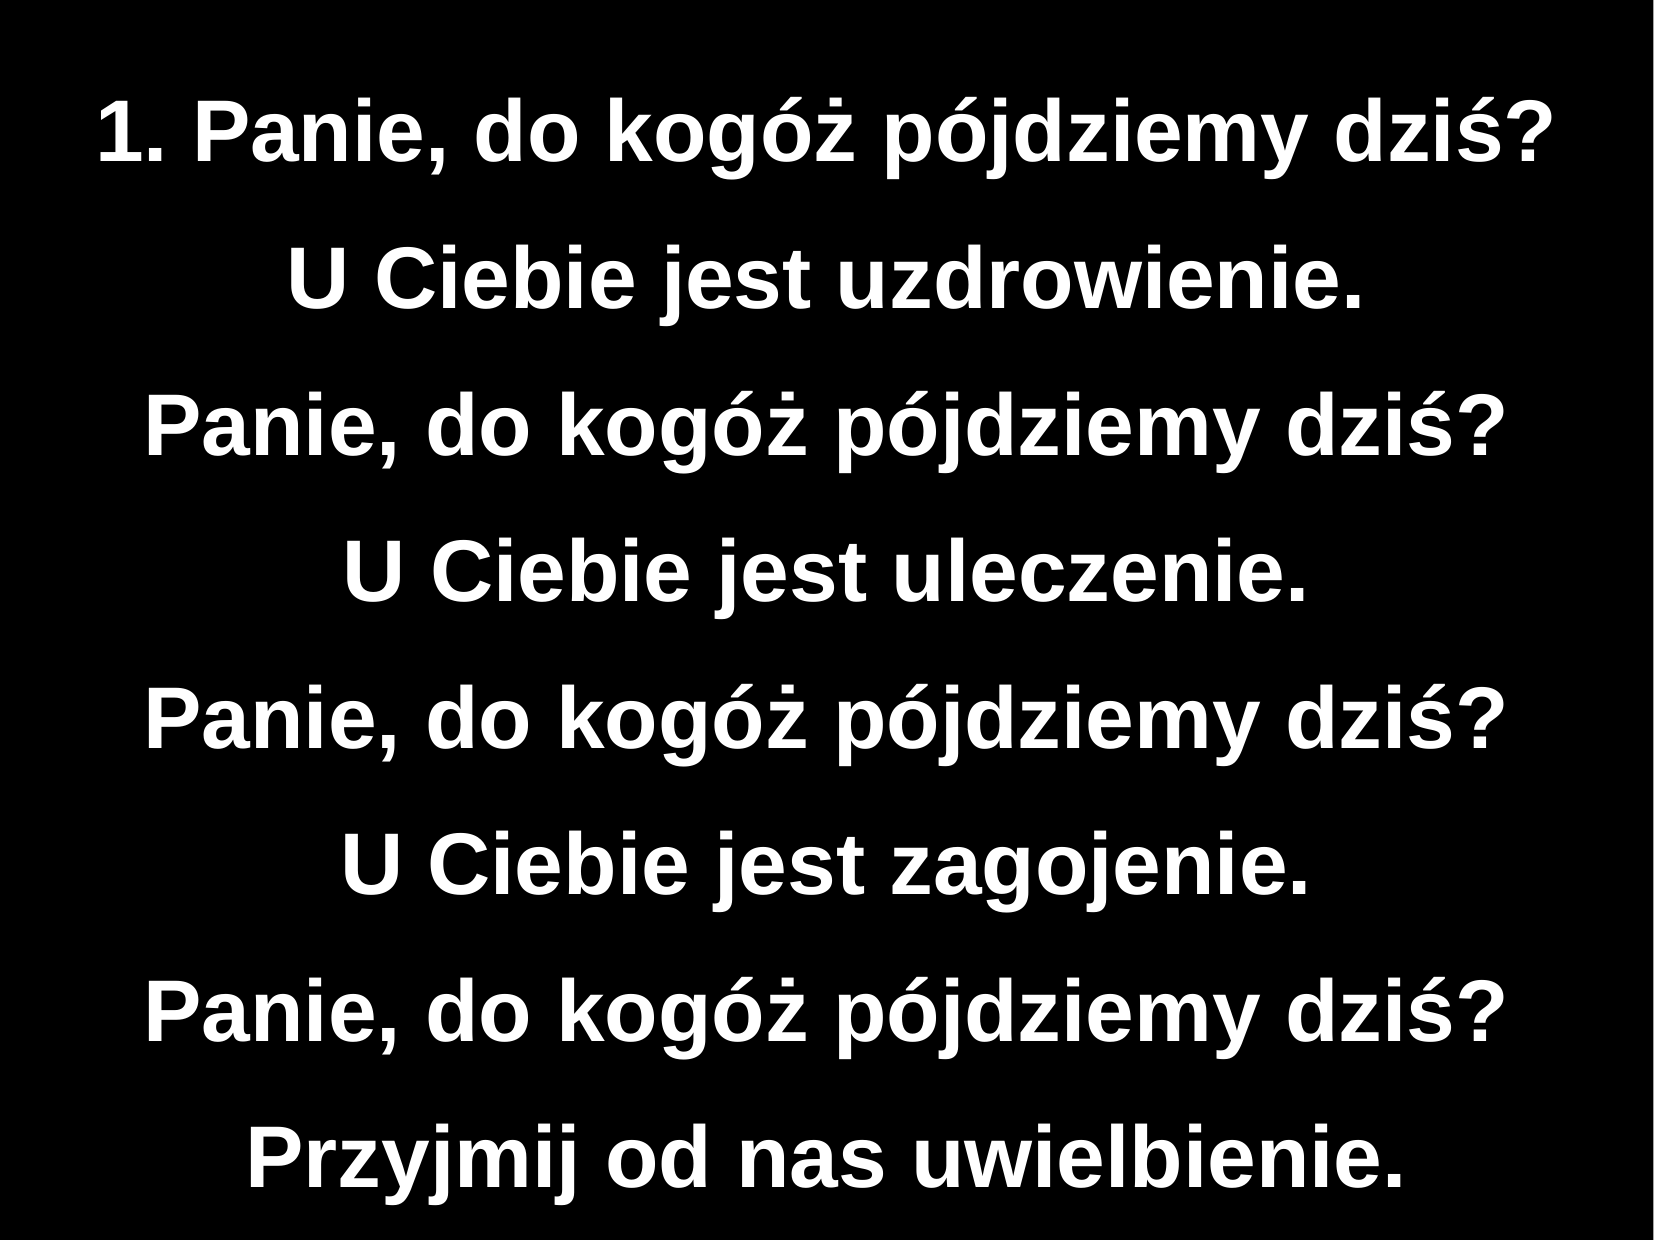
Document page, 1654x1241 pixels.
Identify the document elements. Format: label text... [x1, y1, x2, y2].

subtitle 1. Panie, do kogóż pójdziemy dziś? U Ciebie jest uzdrowienie. Panie, do kogóż pójdziemy dziś? U Ciebie jest uleczenie. Panie, do kogóż pójdziemy dziś? U Ciebie jest zagojenie. Panie, do kogóż pójdziemy dziś? Przyjmij od nas uwielbienie. [0, 0, 1654, 1241]
